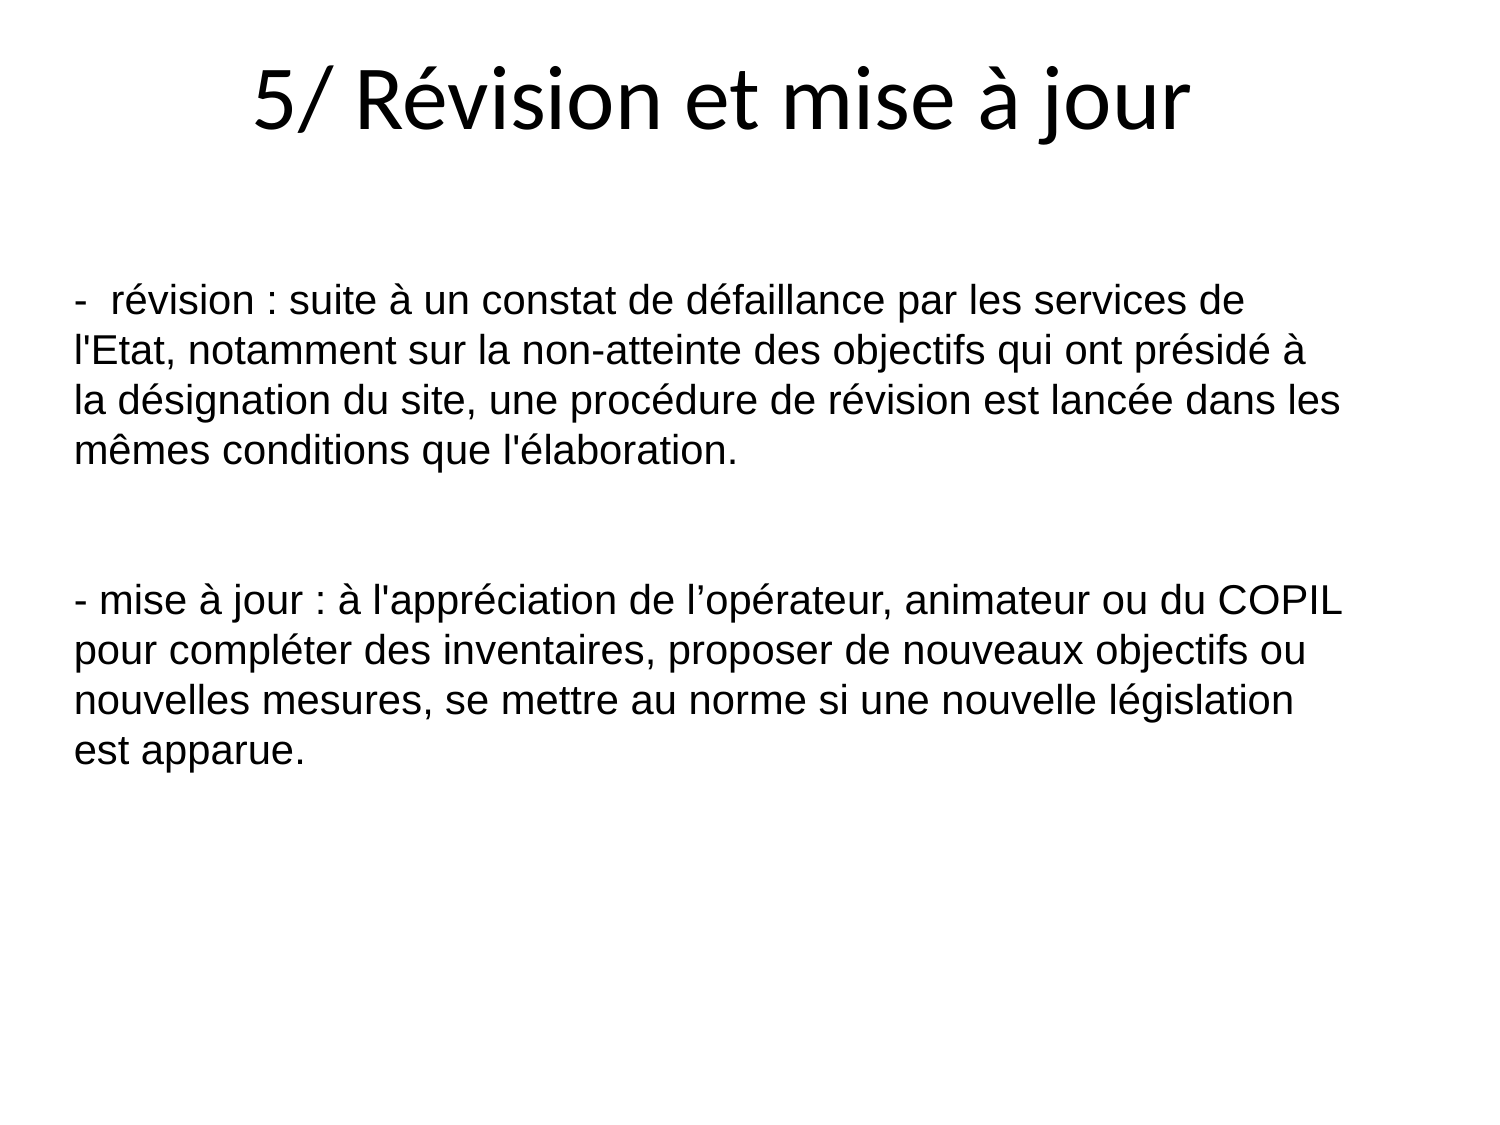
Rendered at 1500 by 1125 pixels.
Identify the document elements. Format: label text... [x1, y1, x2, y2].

text_box - révision : suite à un constat de défaillance par les services de l'Etat, notamment sur la non-atteinte des objectifs qui ont présidé à la désignation du site, une procédure de révision est lancée dans les mêmes conditions que l'élaboration. - mise à jour : à l'appréciation de l’opérateur, animateur ou du COPIL pour compléter des inventaires, proposer de nouveaux objectifs ou nouvelles mesures, se mettre au norme si une nouvelle législation est apparue. [59, 266, 1359, 798]
title 5/ Révision et mise à jour [59, 30, 1407, 266]
